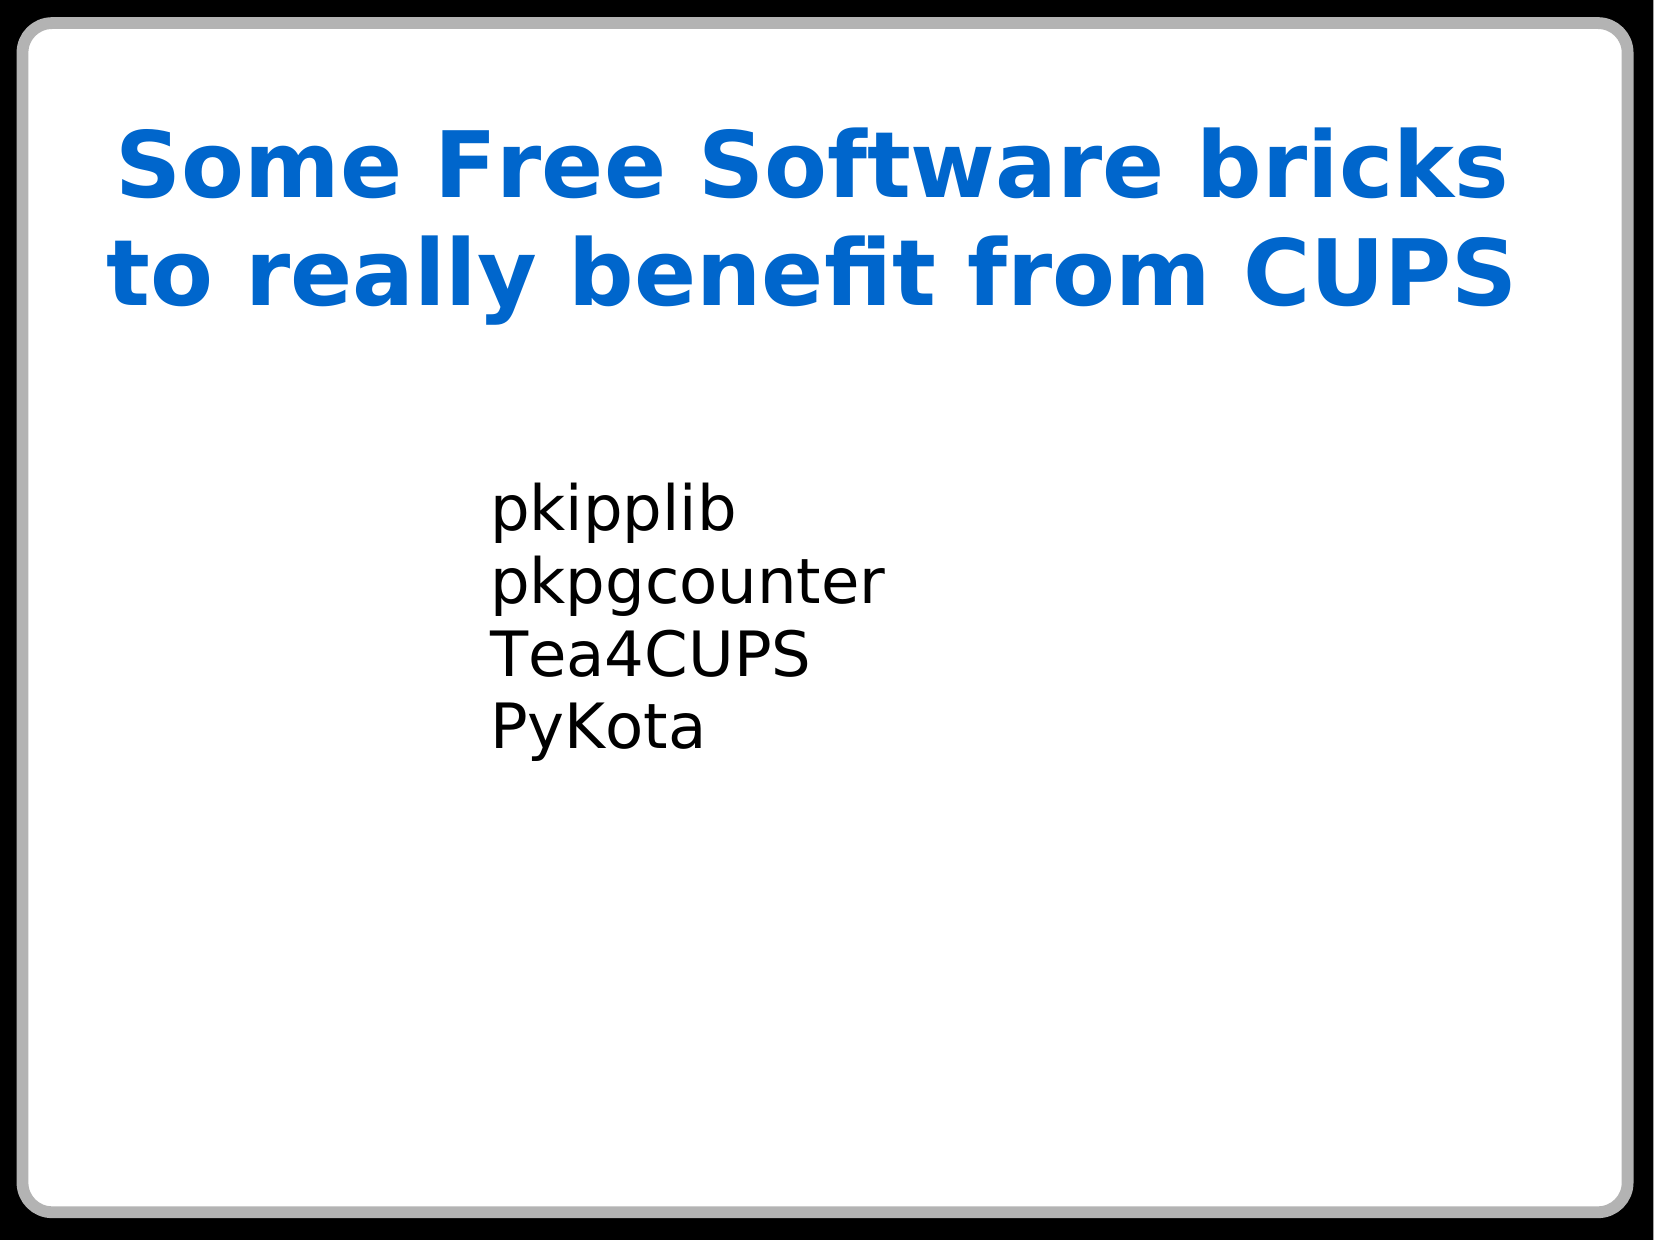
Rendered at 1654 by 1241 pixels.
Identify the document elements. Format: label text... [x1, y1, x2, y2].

title Some Free Software bricks to really benefit from CUPS [59, 112, 1568, 327]
list pkipplib pkpgcounter Tea4CUPS PyKota [472, 472, 1187, 886]
